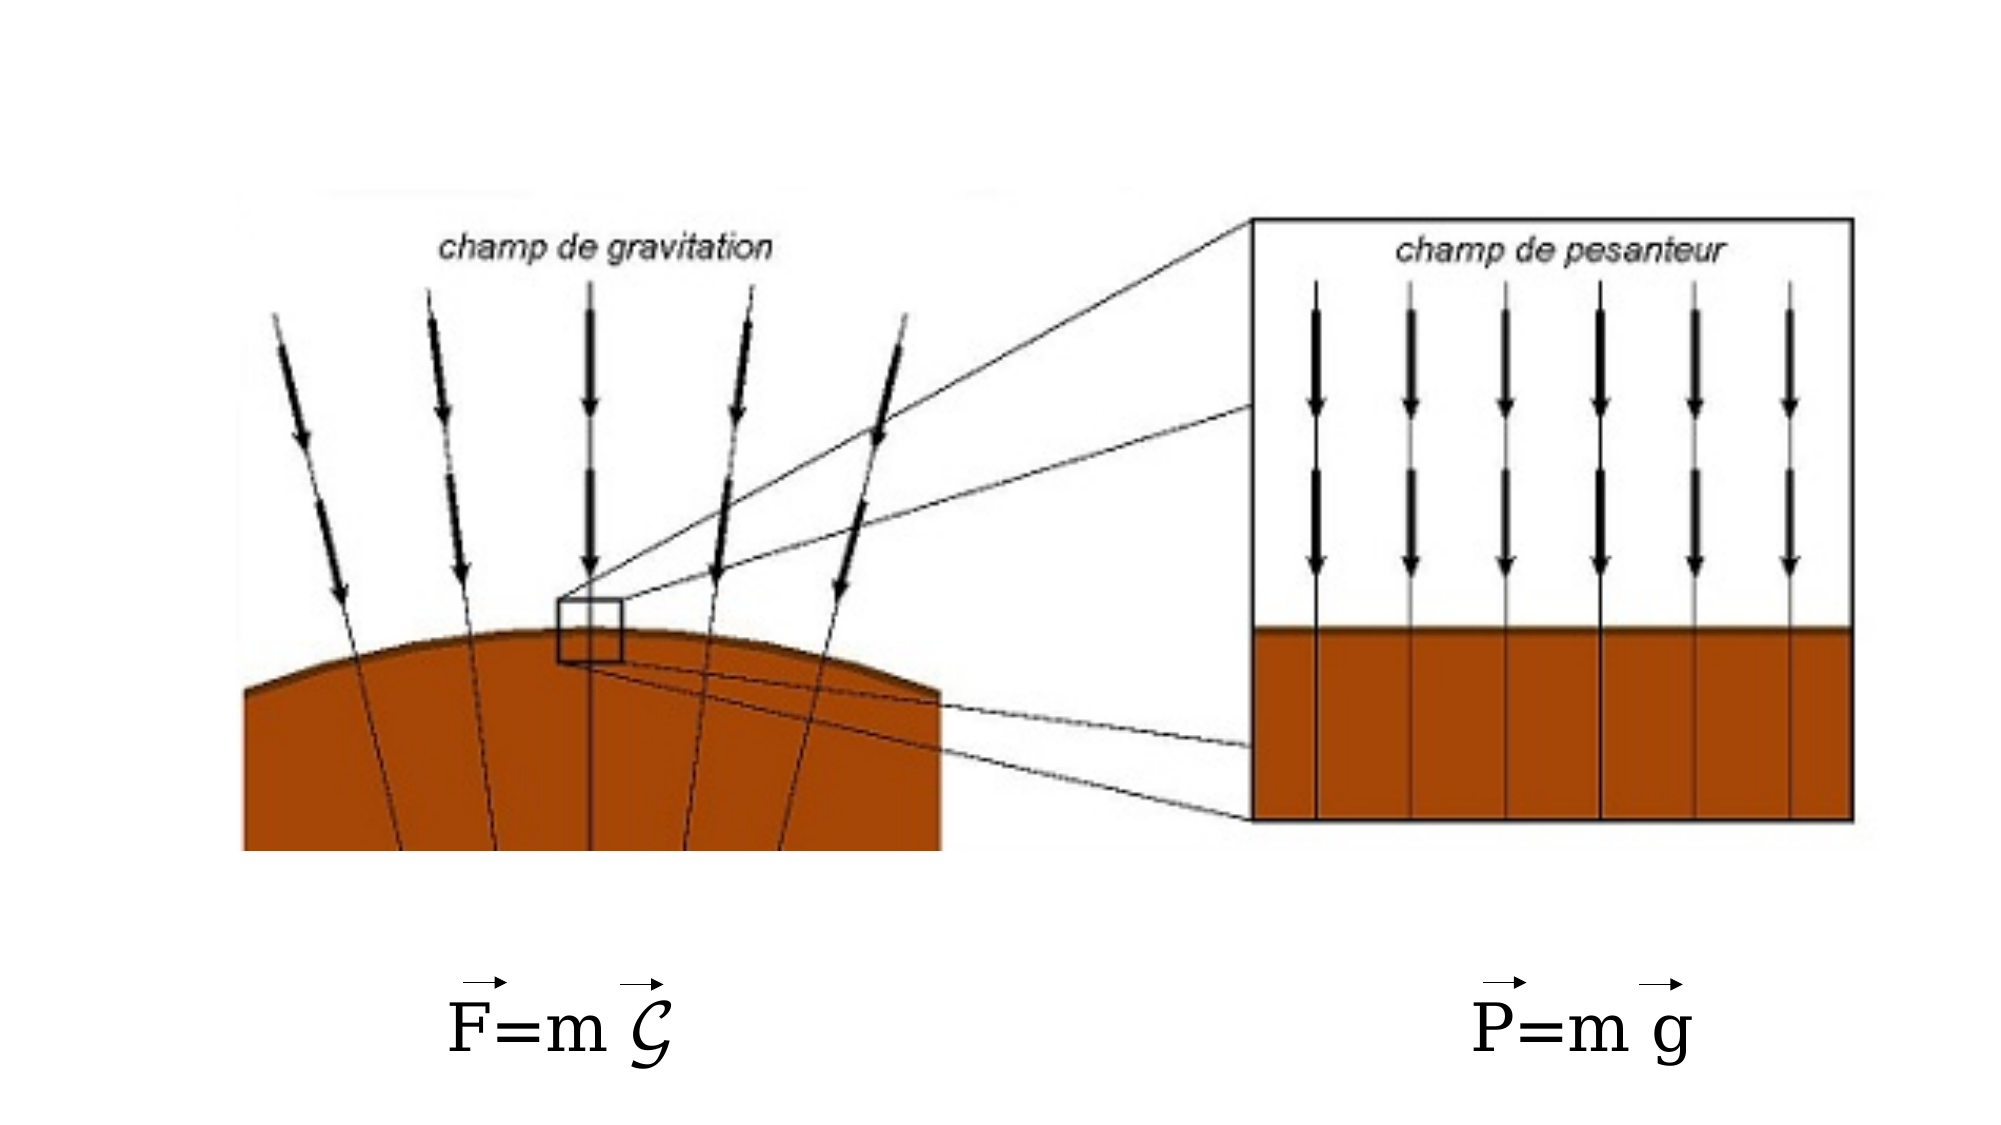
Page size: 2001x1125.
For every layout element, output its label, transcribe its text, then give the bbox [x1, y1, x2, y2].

text_box P=m g [1455, 977, 1710, 1073]
text_box F=m 𝒢 [432, 977, 692, 1073]
picture [236, 187, 1884, 851]
